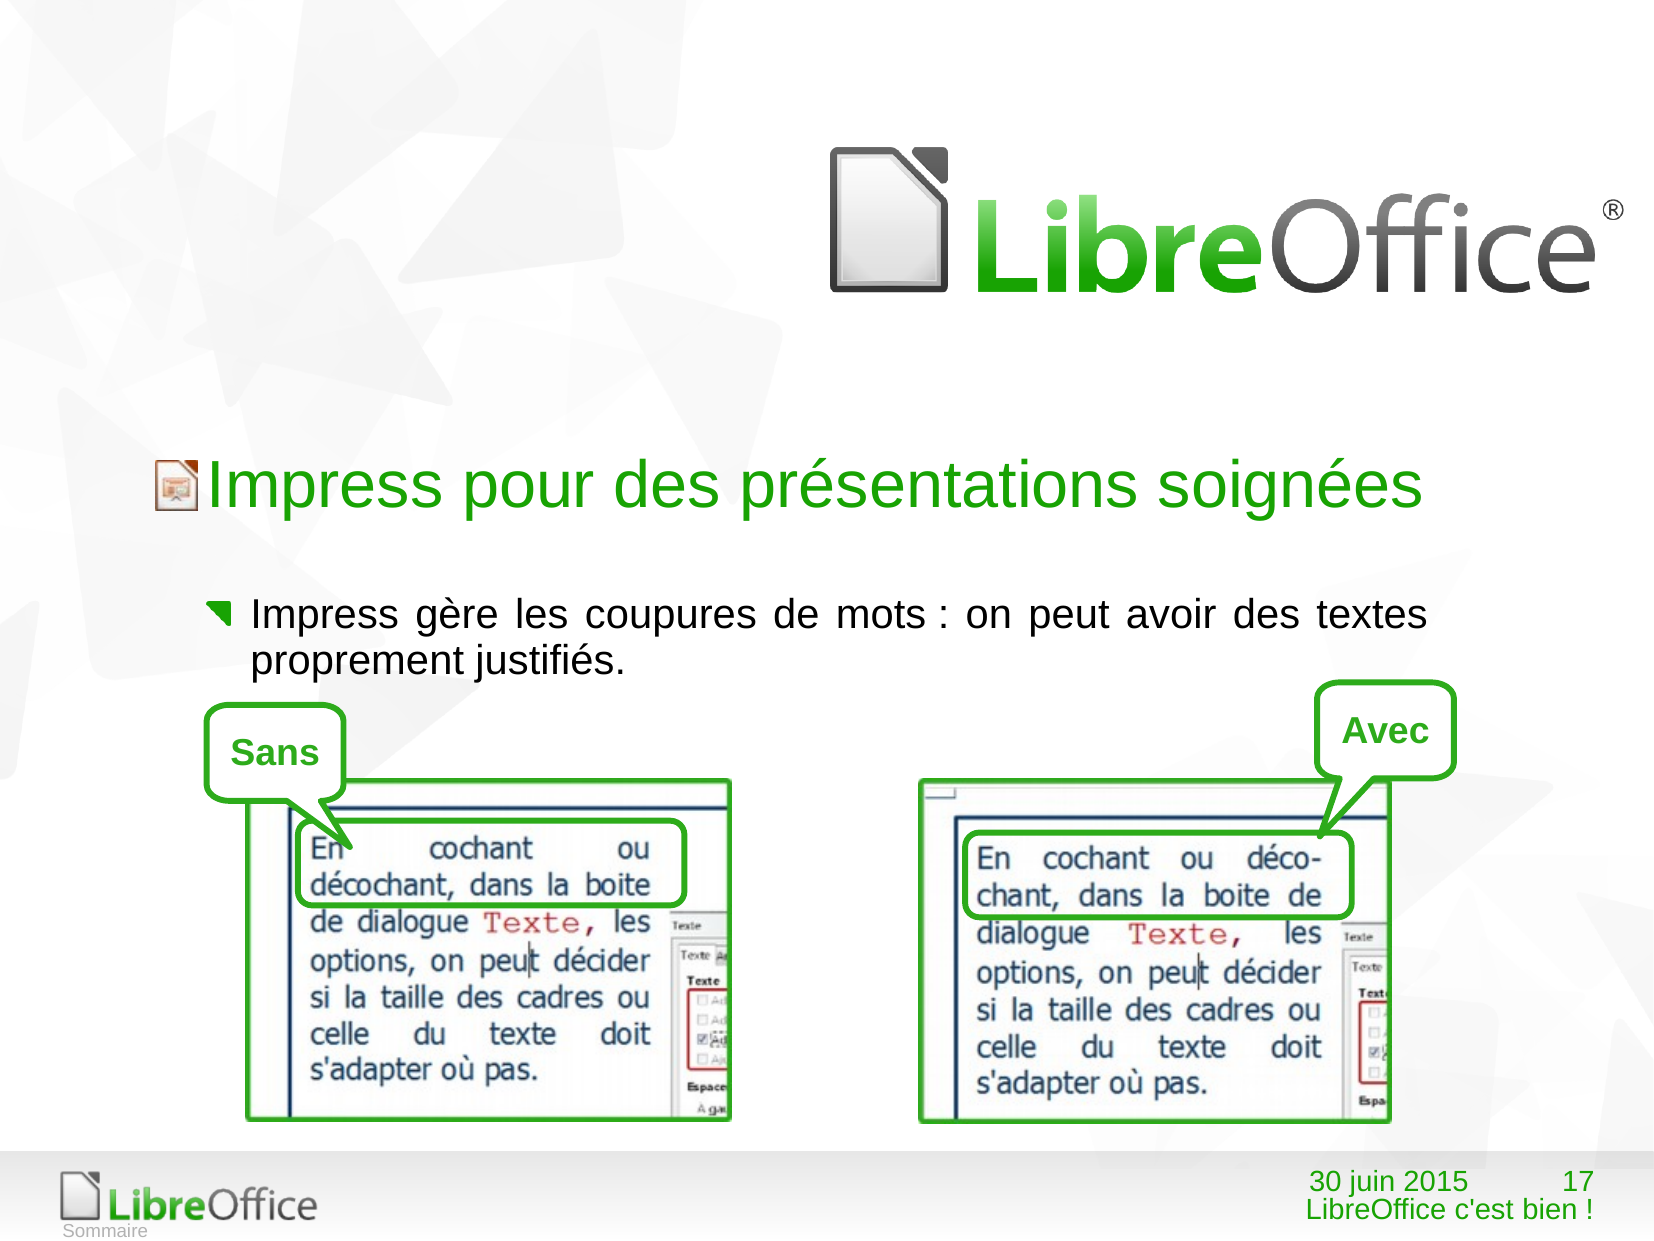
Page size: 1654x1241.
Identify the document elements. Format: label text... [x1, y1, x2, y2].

text_box Sans [206, 704, 350, 848]
picture [969, 836, 1348, 914]
picture [0, 0, 1654, 1122]
picture [915, 548, 1654, 1169]
picture [301, 824, 681, 902]
list Impress gère les coupures de mots : on peut avoir des textes proprement justifiés. [206, 590, 1429, 727]
title Impress pour des présentations soignées [206, 395, 1477, 573]
picture [41, 1152, 337, 1240]
text_box Avec [1317, 682, 1454, 837]
